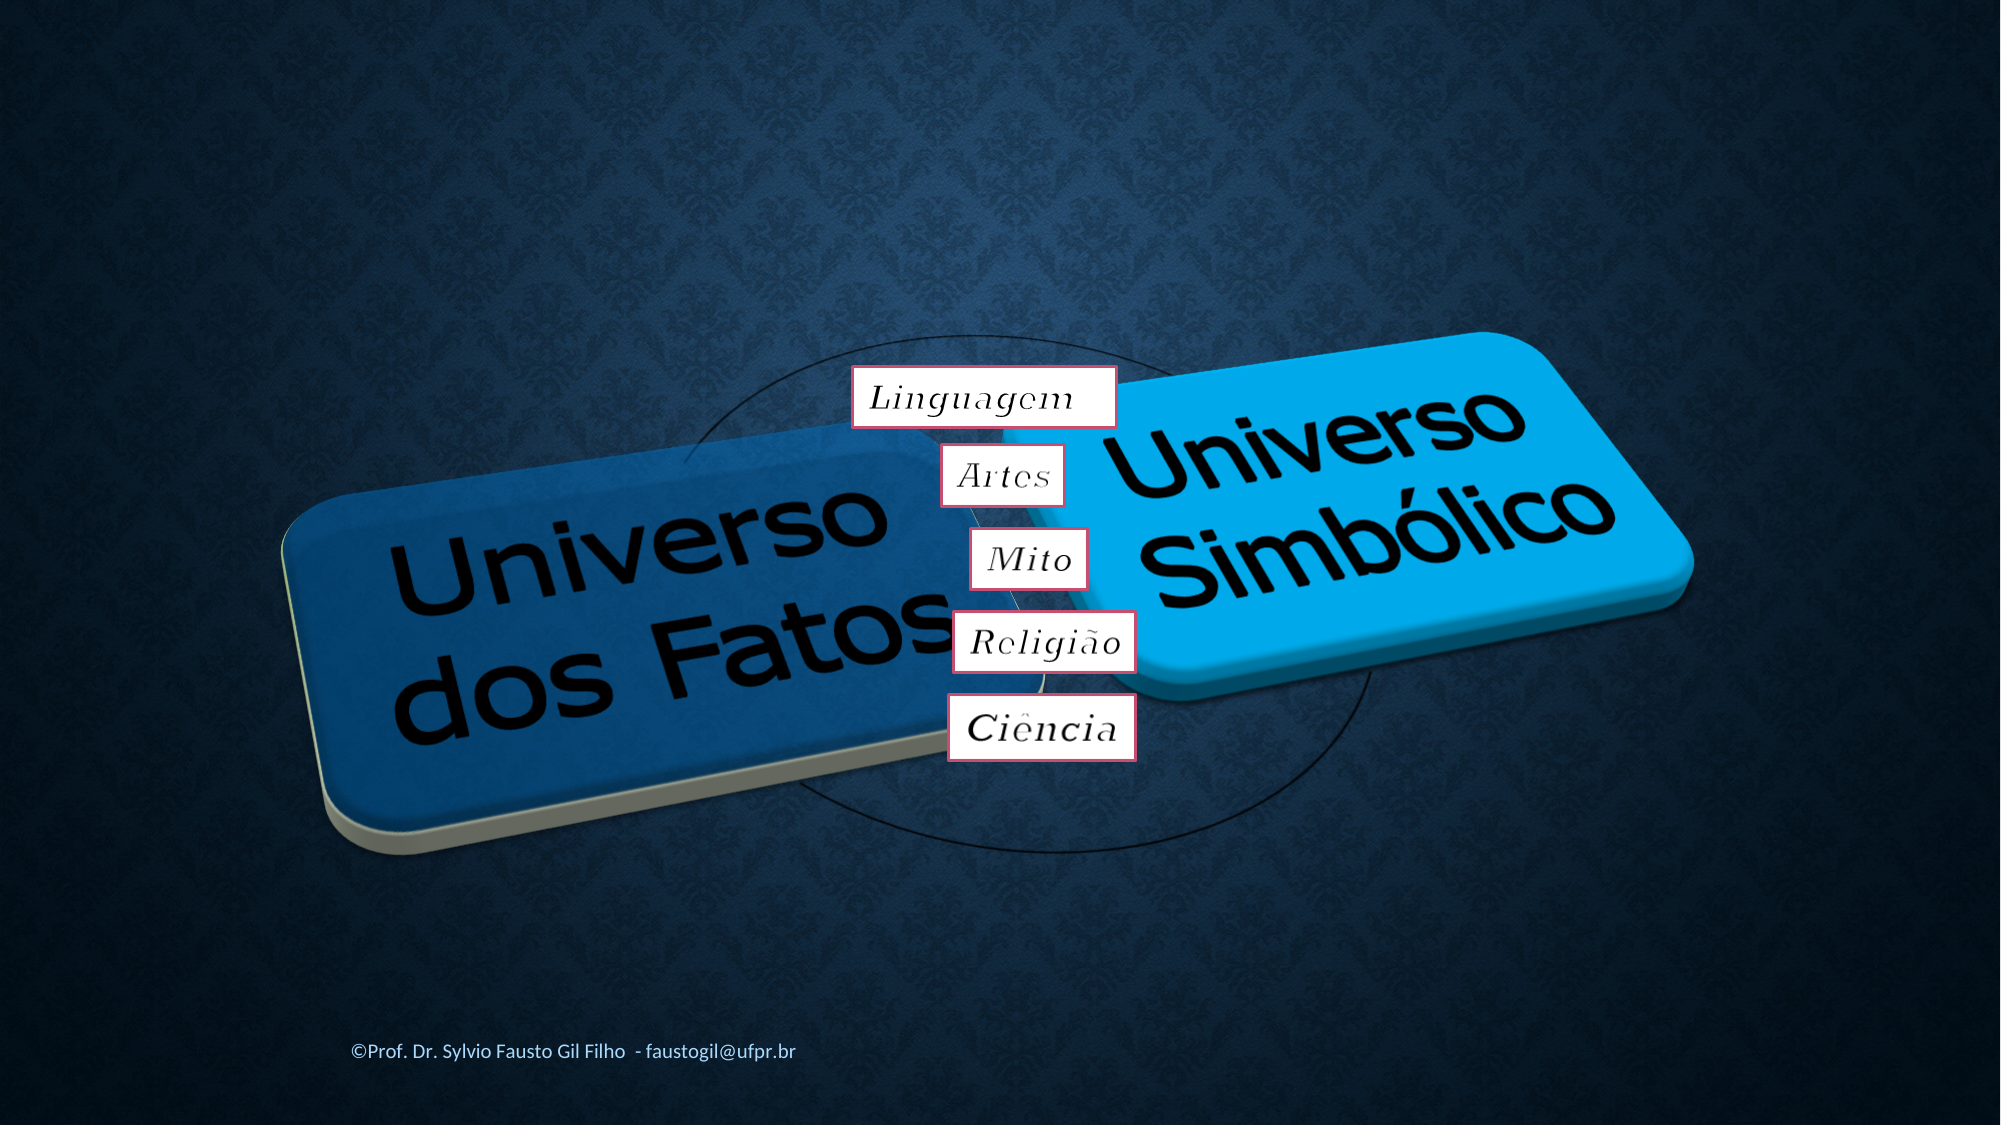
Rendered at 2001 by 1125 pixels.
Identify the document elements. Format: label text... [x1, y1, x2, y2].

text_box ©Prof. Dr. Sylvio Fausto Gil Filho - faustogil@ufpr.br [335, 1011, 835, 1090]
picture [0, 0, 2001, 1125]
